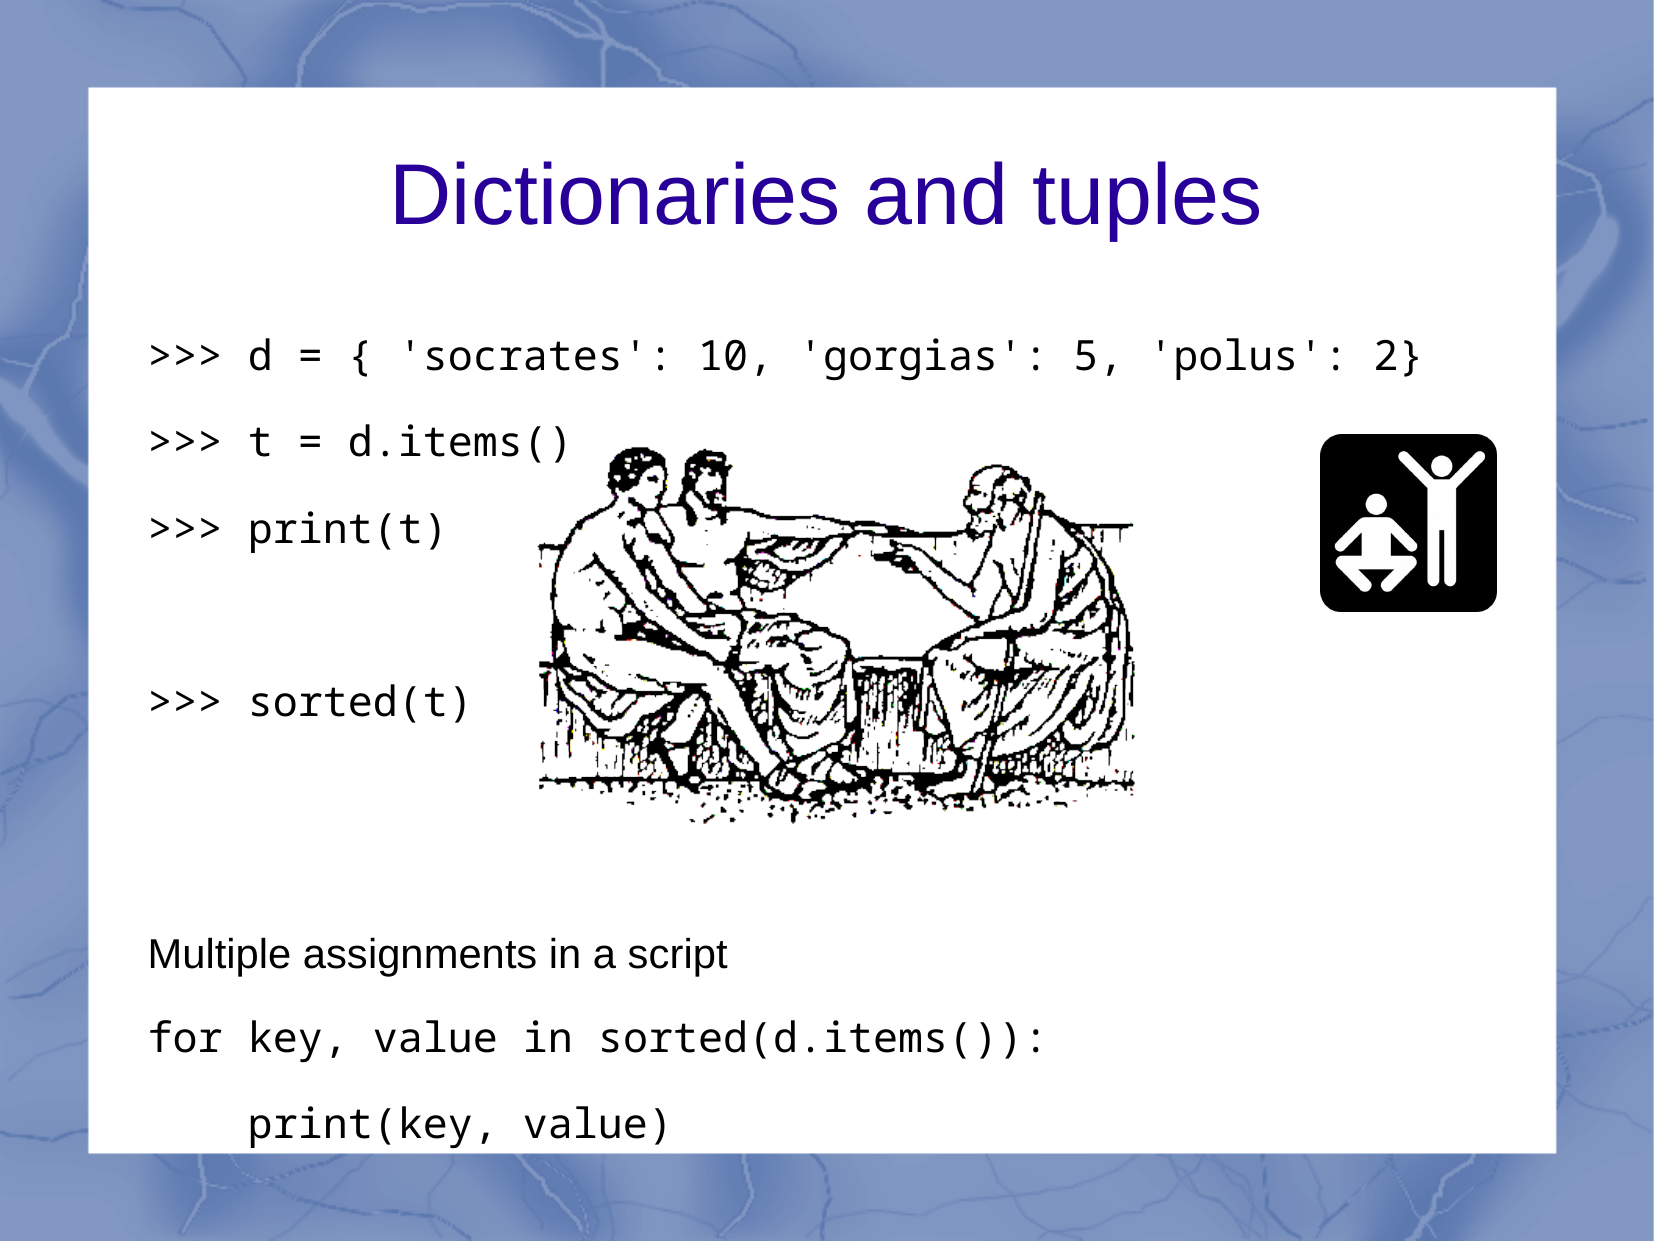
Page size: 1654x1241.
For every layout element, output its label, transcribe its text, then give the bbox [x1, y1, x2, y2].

list >>> d = { 'socrates': 10, 'gorgias': 5, 'polus': 2} >>> t = d.items() >>> print(t) >>> sorted(t) Multiple assignments in a script for key, value in sorted(d.items()): print(key, value) [147, 325, 1506, 1075]
title Dictionaries and tuples [118, 90, 1536, 298]
picture [0, 0, 1654, 1241]
